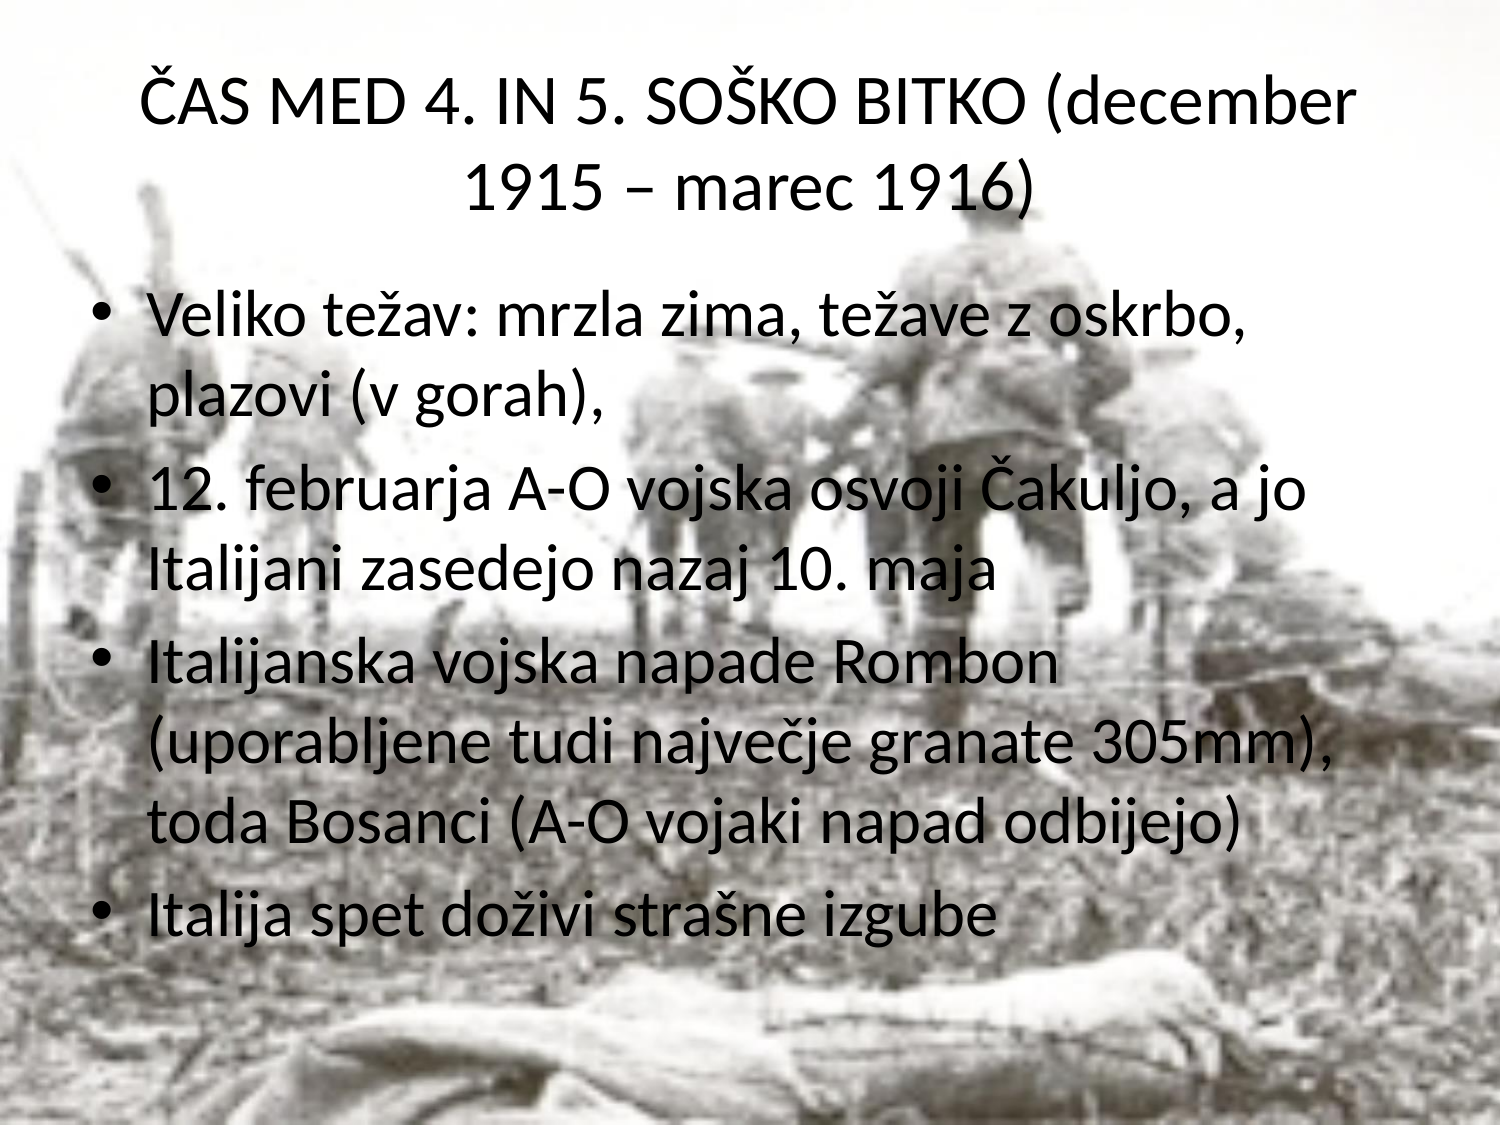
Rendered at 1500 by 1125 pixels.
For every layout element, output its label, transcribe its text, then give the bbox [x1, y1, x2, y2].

list Veliko težav: mrzla zima, težave z oskrbo, plazovi (v gorah), 12. februarja A-O vojska osvoji Čakuljo, a jo Italijani zasedejo nazaj 10. maja Italijanska vojska napade Rombon (uporabljene tudi največje granate 305mm), toda Bosanci (A-O vojaki napad odbijejo) Italija spet doživi strašne izgube [75, 262, 1425, 1005]
title ČAS MED 4. IN 5. SOŠKO BITKO (december 1915 – marec 1916) [75, 45, 1425, 233]
picture [0, 0, 1500, 1125]
